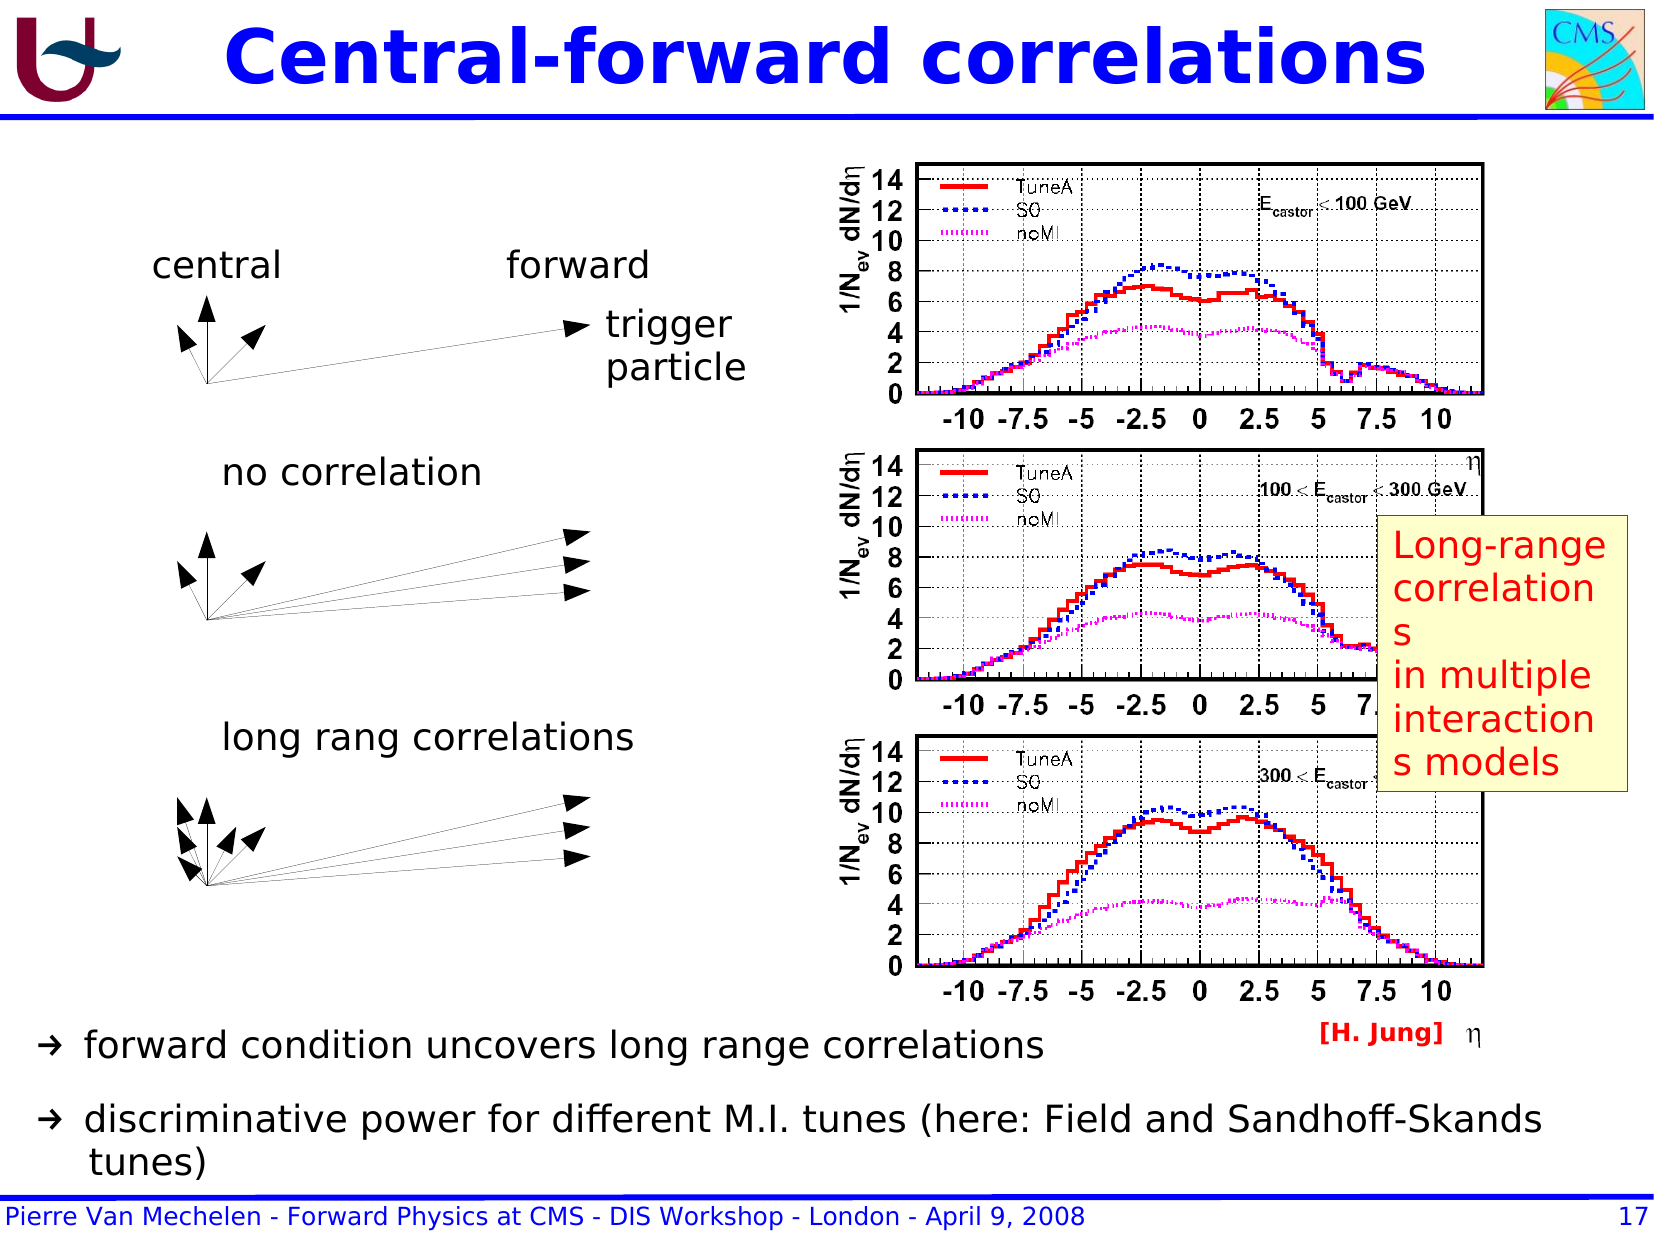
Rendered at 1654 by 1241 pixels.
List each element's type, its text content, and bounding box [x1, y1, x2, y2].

text_box central [136, 236, 295, 296]
text_box Long-range correlations in multiple interactions models [1377, 515, 1628, 749]
text_box long rang correlations [206, 708, 641, 768]
text_box no correlation [206, 442, 493, 502]
title Central-forward correlations [147, 8, 1506, 107]
picture [9, 10, 128, 109]
list → forward condition uncovers long range correlations → discriminative power for different M.I. tunes (here: Field and Sandhoff-Skands tunes) [17, 147, 1625, 1185]
text_box [H. Jung] [1304, 1011, 1482, 1056]
text_box forward [491, 236, 662, 295]
text_box trigger particle [590, 295, 759, 398]
picture [1545, 9, 1645, 110]
